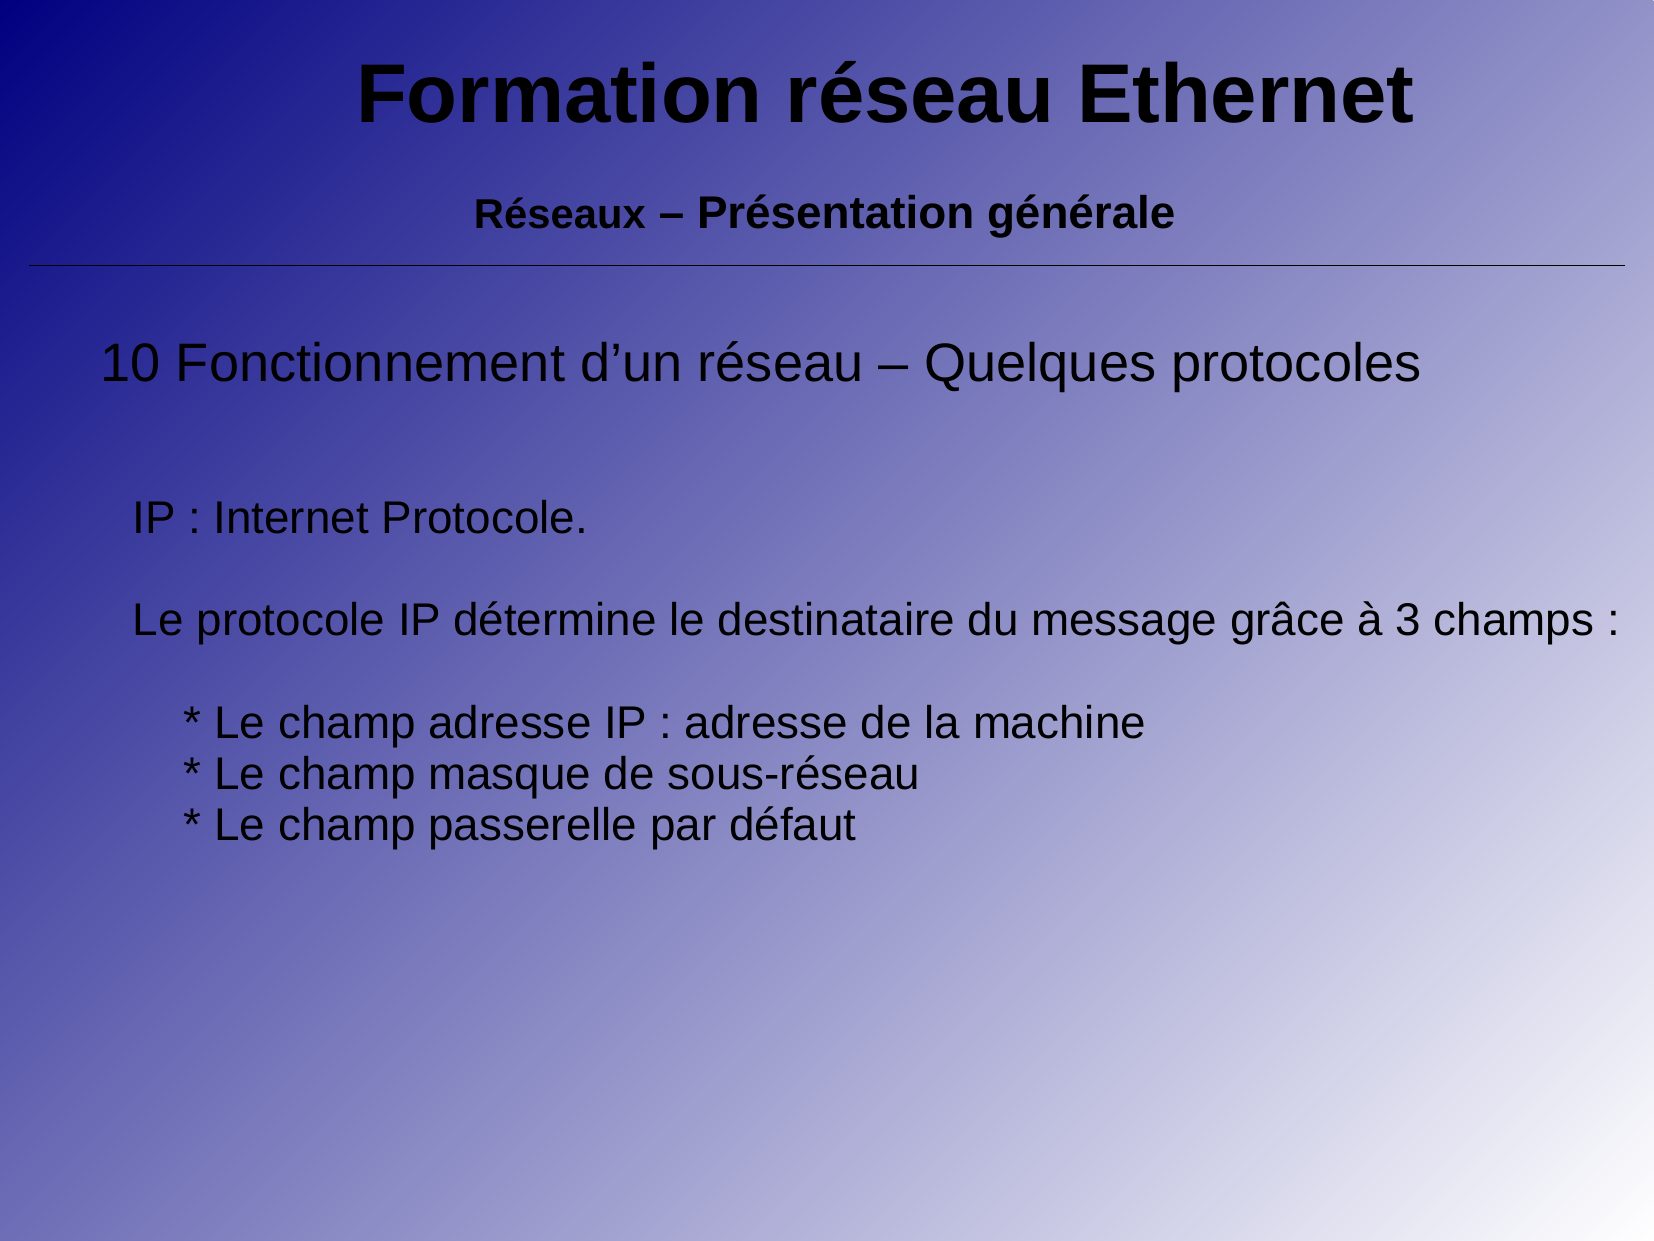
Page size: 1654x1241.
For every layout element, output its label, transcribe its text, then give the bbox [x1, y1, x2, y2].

text_box Formation réseau Ethernet [324, 39, 1447, 148]
text_box IP : Internet Protocole. Le protocole IP détermine le destinataire du message grâce à 3 champs : * Le champ adresse IP : adresse de la machine * Le champ masque de sous-réseau * Le champ passerelle par défaut [118, 484, 1636, 857]
text_box 10 Fonctionnement d’un réseau – Quelques protocoles [85, 324, 1439, 401]
text_box Réseaux – Présentation générale [29, 177, 1621, 265]
text_box Réseaux – Présentation générale [29, 266, 1621, 354]
